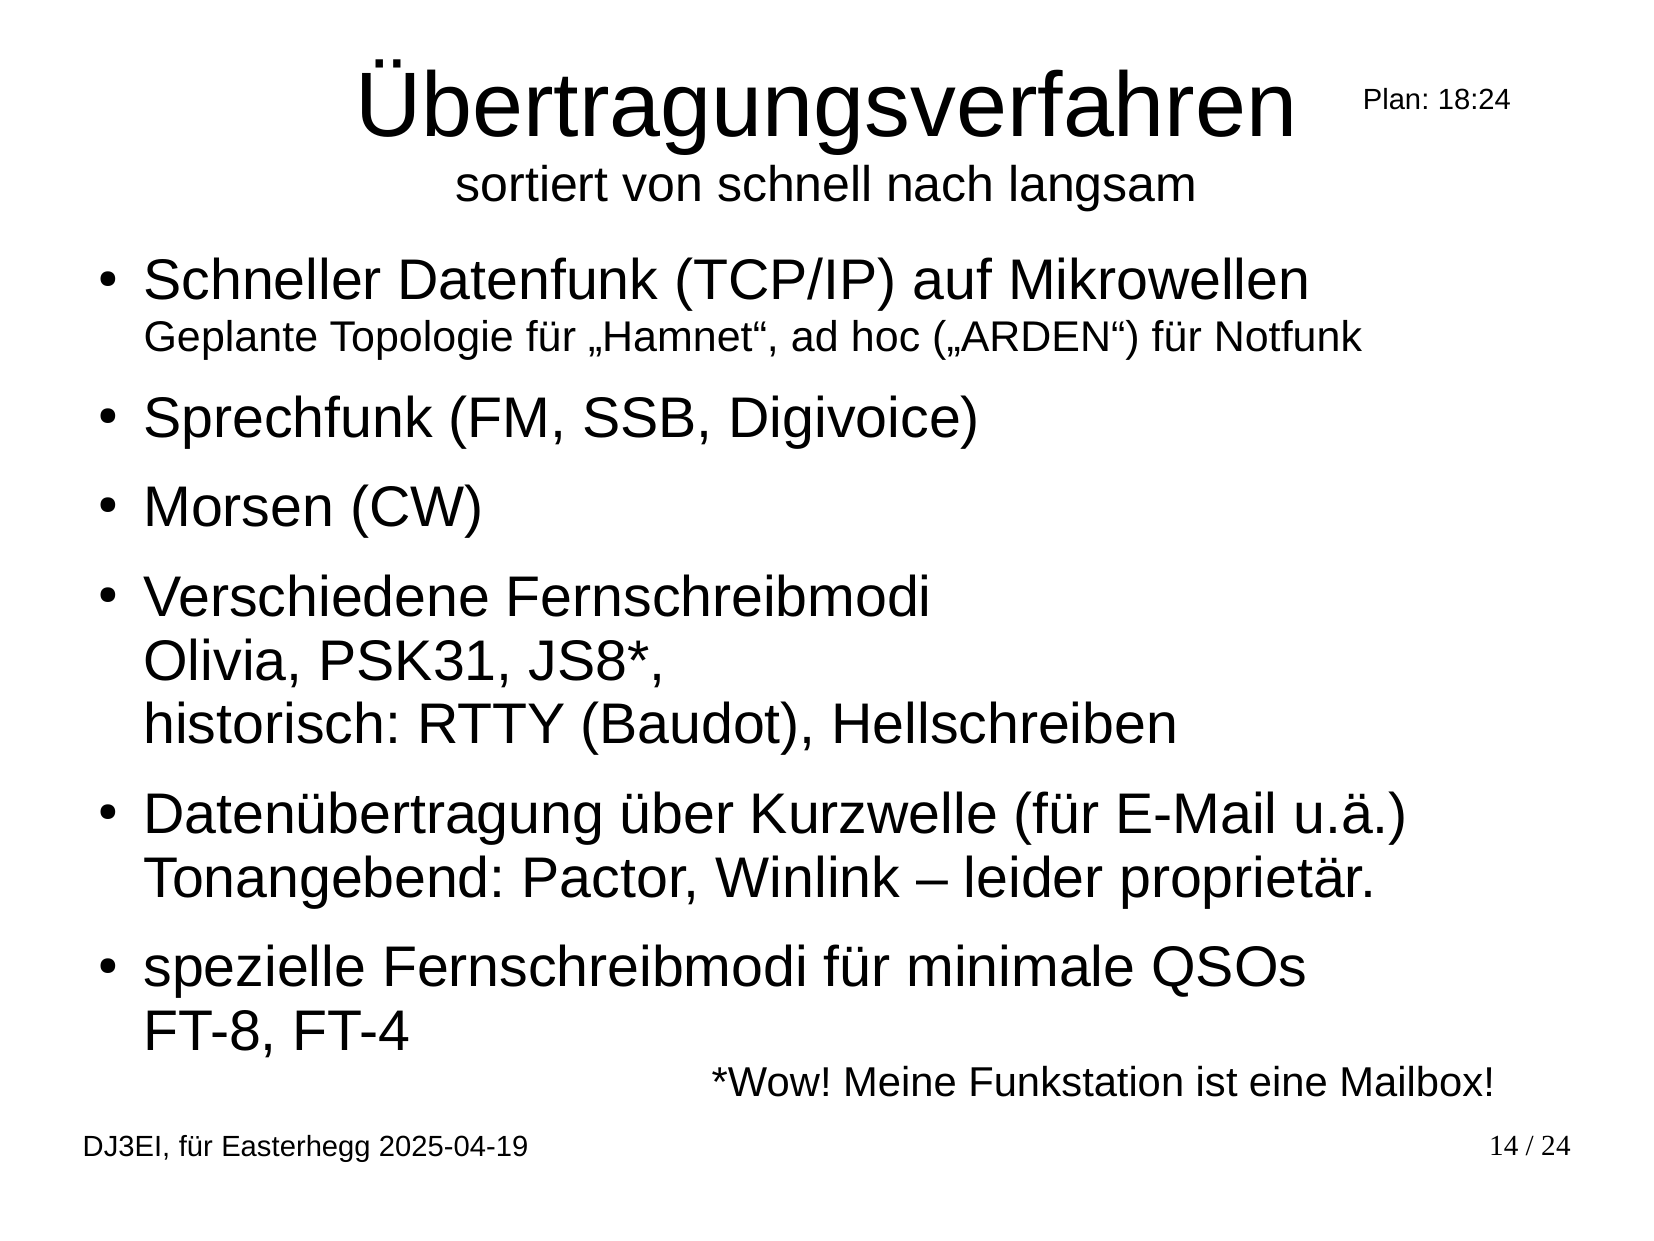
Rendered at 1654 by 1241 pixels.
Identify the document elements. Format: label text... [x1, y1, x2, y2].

title Übertragungsverfahren sortiert von schnell nach langsam [82, 29, 1571, 237]
list Schneller Datenfunk (TCP/IP) auf Mikrowellen Geplante Topologie für „Hamnet“, ad hoc („ARDEN“) für Notfunk Sprechfunk (FM, SSB, Digivoice) Morsen (CW) Verschiedene Fernschreibmodi Olivia, PSK31, JS8*, historisch: RTTY (Baudot), Hellschreiben Datenübertragung über Kurzwelle (für E-Mail u.ä.) Tonangebend: Pactor, Winlink – leider proprietär. spezielle Fernschreibmodi für minimale QSOs FT-8, FT-4 [82, 248, 1571, 1075]
text_box Plan: 18:24 [1348, 75, 1527, 123]
text_box *Wow! Meine Funkstation ist eine Mailbox! [696, 1051, 1522, 1113]
